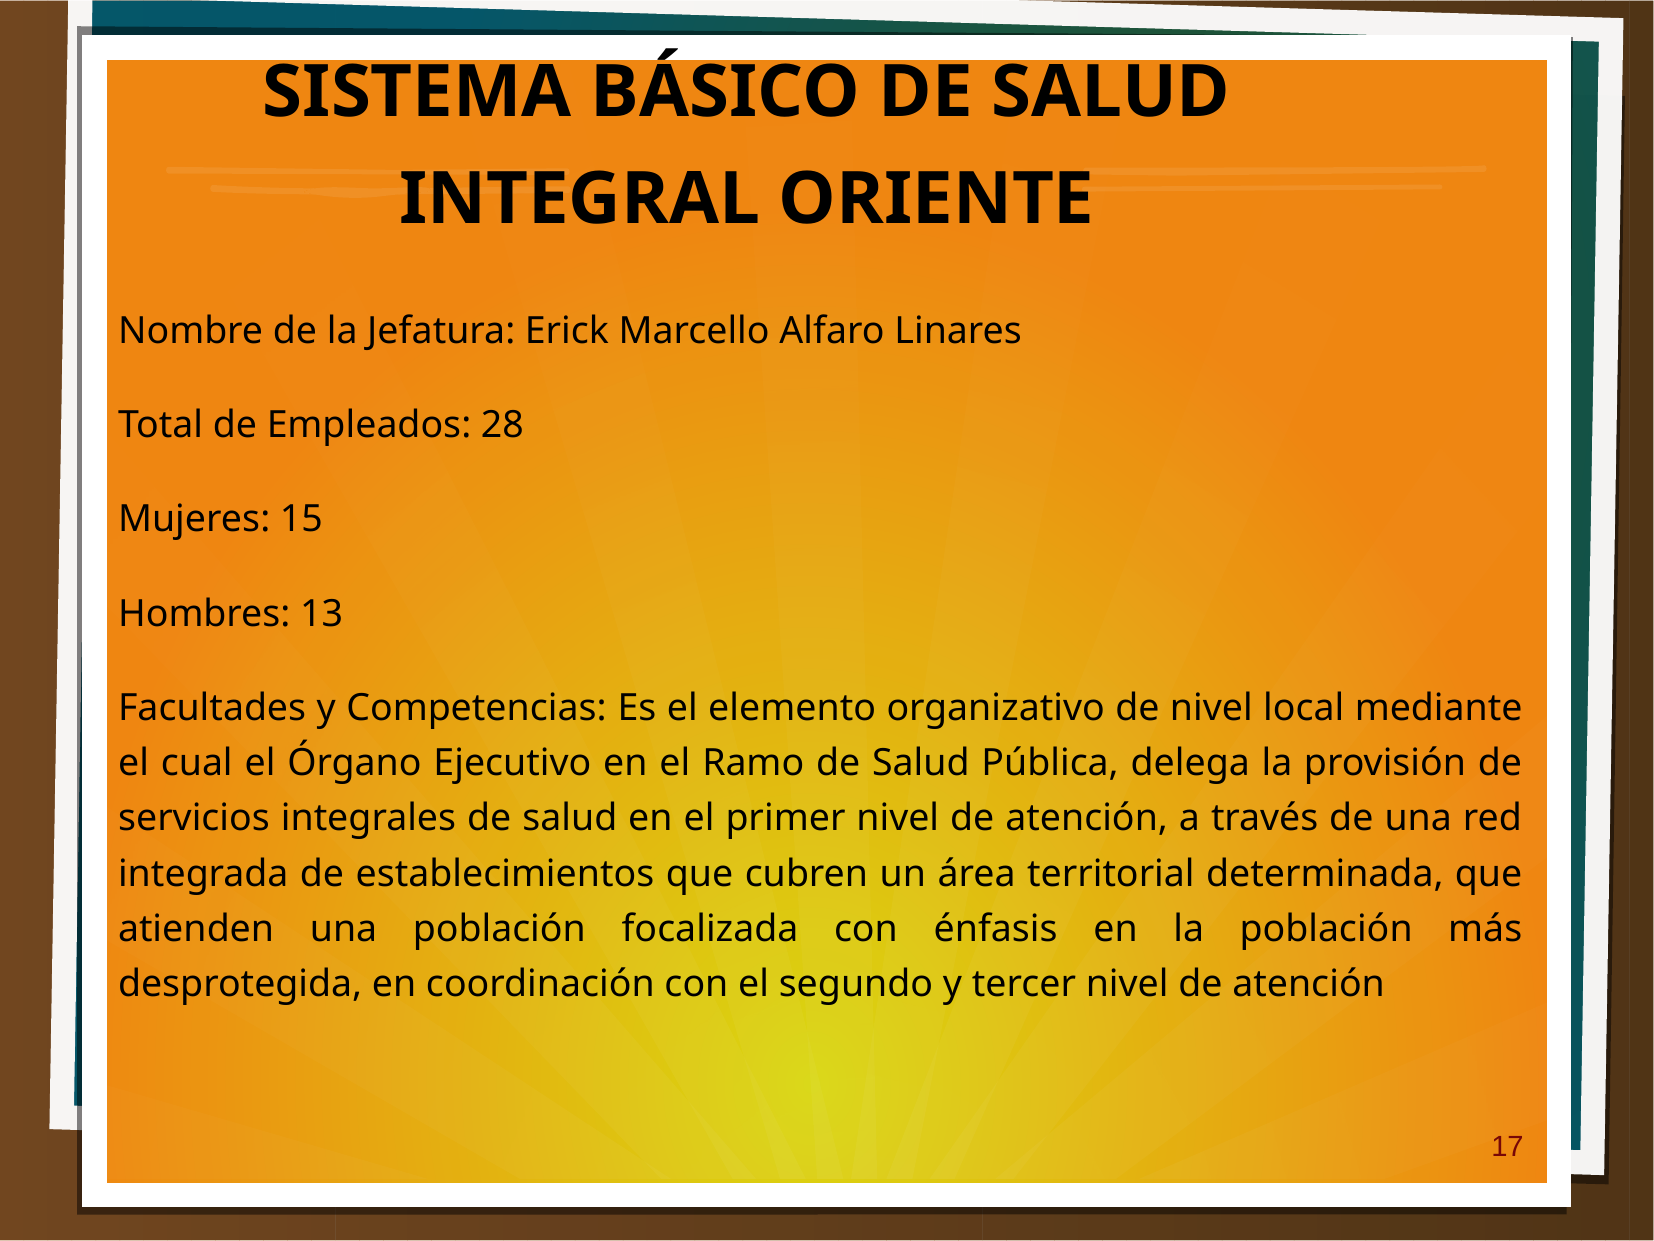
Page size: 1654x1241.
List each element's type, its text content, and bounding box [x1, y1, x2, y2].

text_box Nombre de la Jefatura: Erick Marcello Alfaro Linares Total de Empleados: 28 Mujeres: 15 Hombres: 13 Facultades y Competencias: Es el elemento organizativo de nivel local mediante el cual el Órgano Ejecutivo en el Ramo de Salud Pública, delega la provisión de servicios integrales de salud en el primer nivel de atención, a través de una red integrada de establecimientos que cubren un área territorial determinada, que atienden una población focalizada con énfasis en la población más desprotegida, en coordinación con el segundo y tercer nivel de atención [118, 299, 1524, 1019]
title SISTEMA BÁSICO DE SALUD INTEGRAL ORIENTE [82, 30, 1412, 246]
